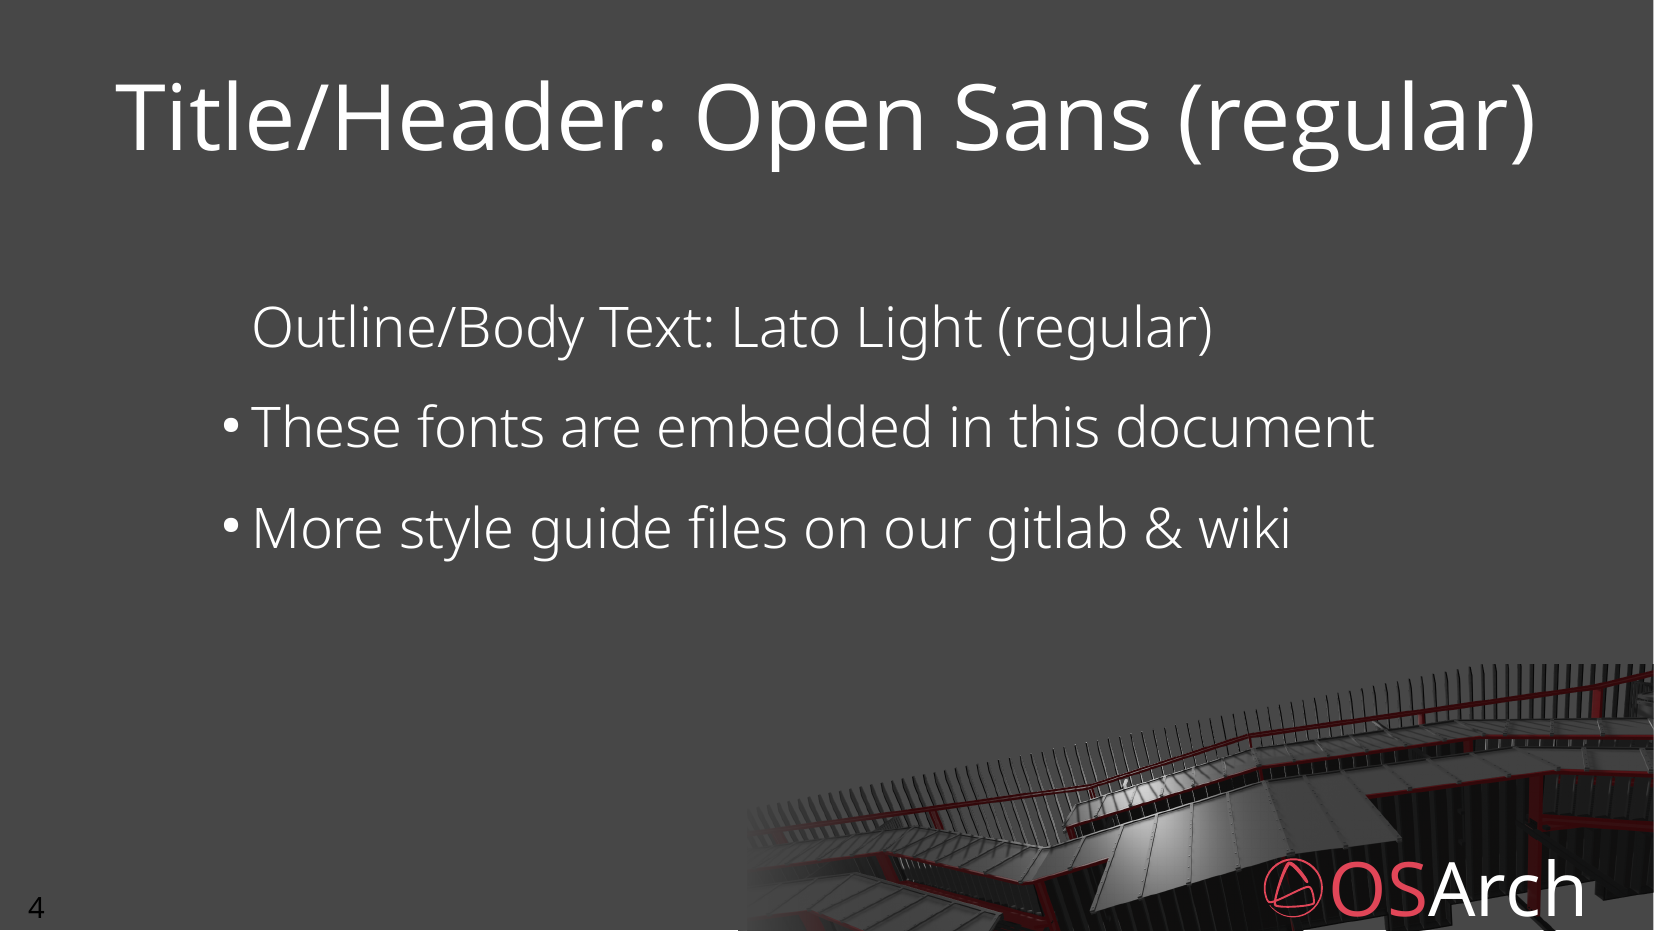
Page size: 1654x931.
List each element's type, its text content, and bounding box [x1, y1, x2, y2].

list Outline/Body Text: Lato Light (regular) These fonts are embedded in this document More style guide files on our gitlab & wiki [221, 287, 1433, 621]
picture [747, 664, 1654, 931]
title Title/Header: Open Sans (regular) [82, 37, 1571, 193]
